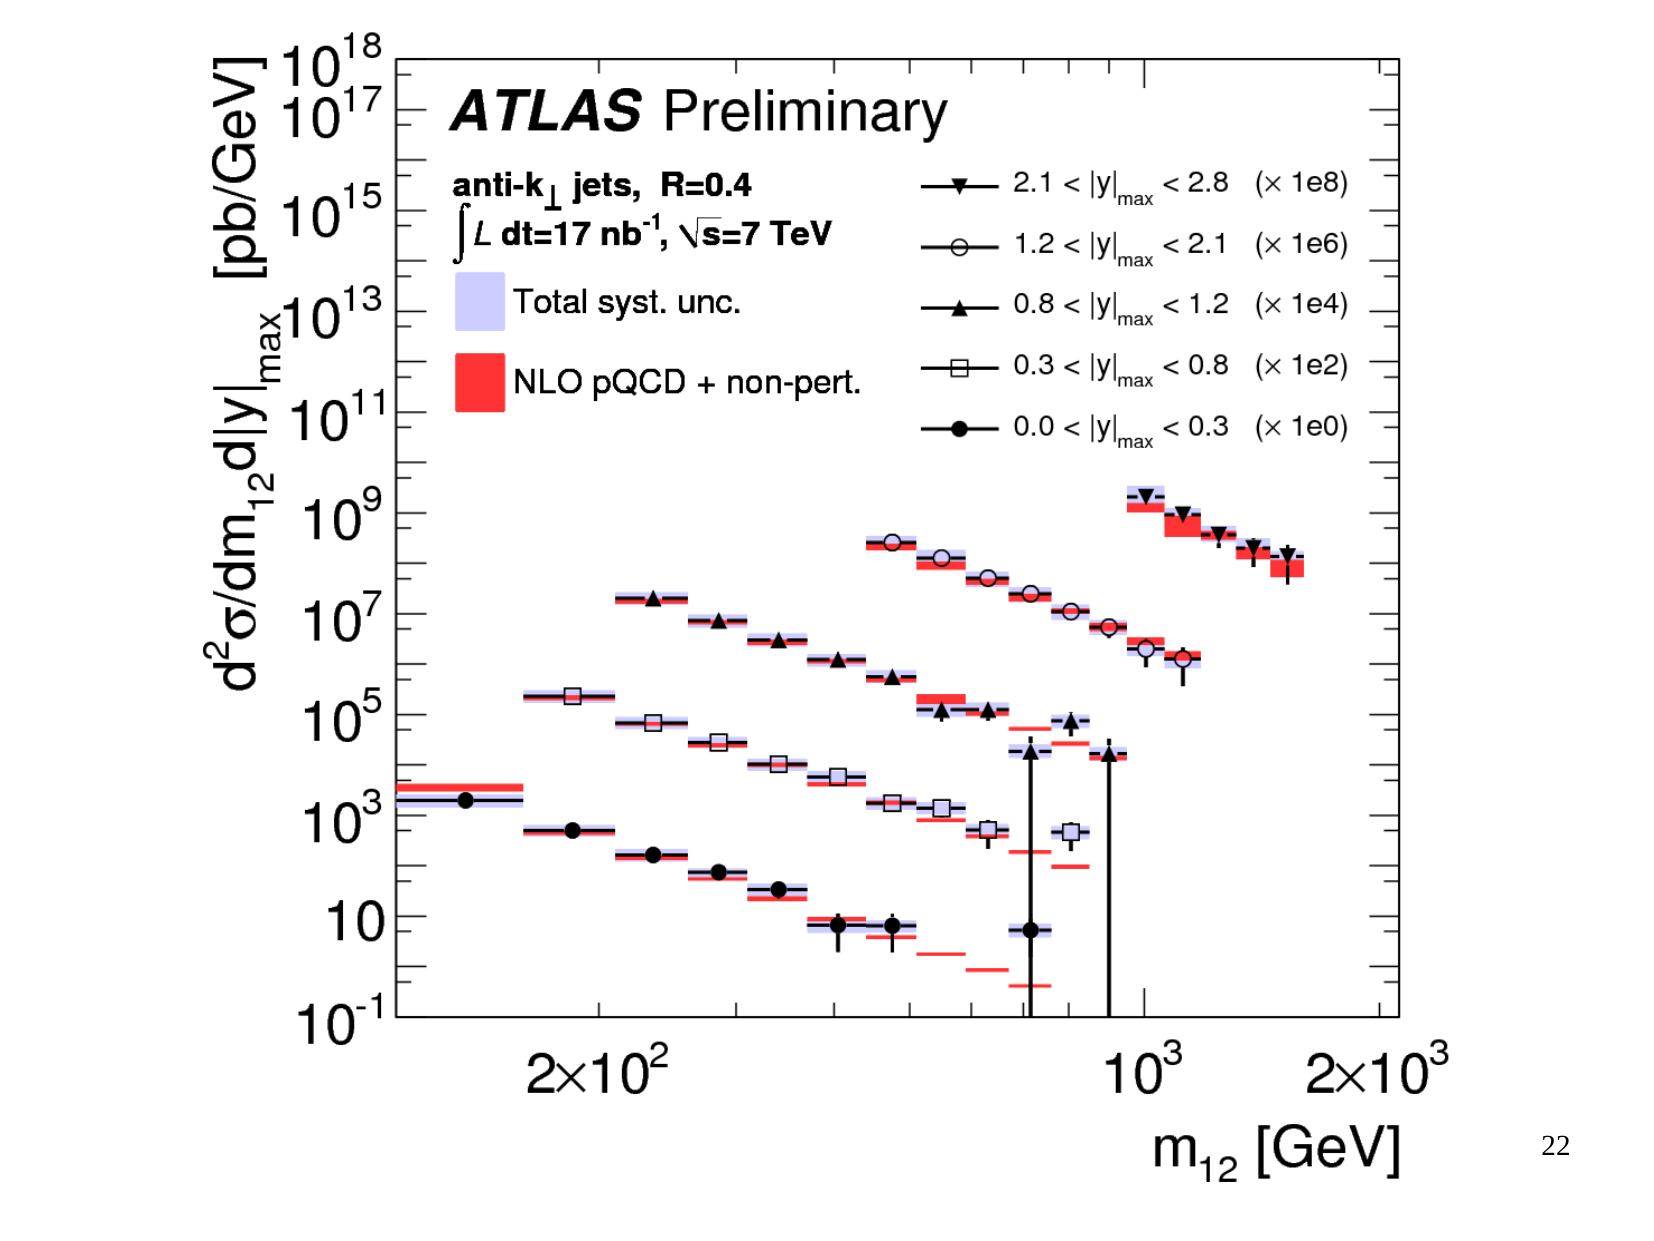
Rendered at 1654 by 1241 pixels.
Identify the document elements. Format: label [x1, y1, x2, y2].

picture [193, 0, 1463, 1211]
